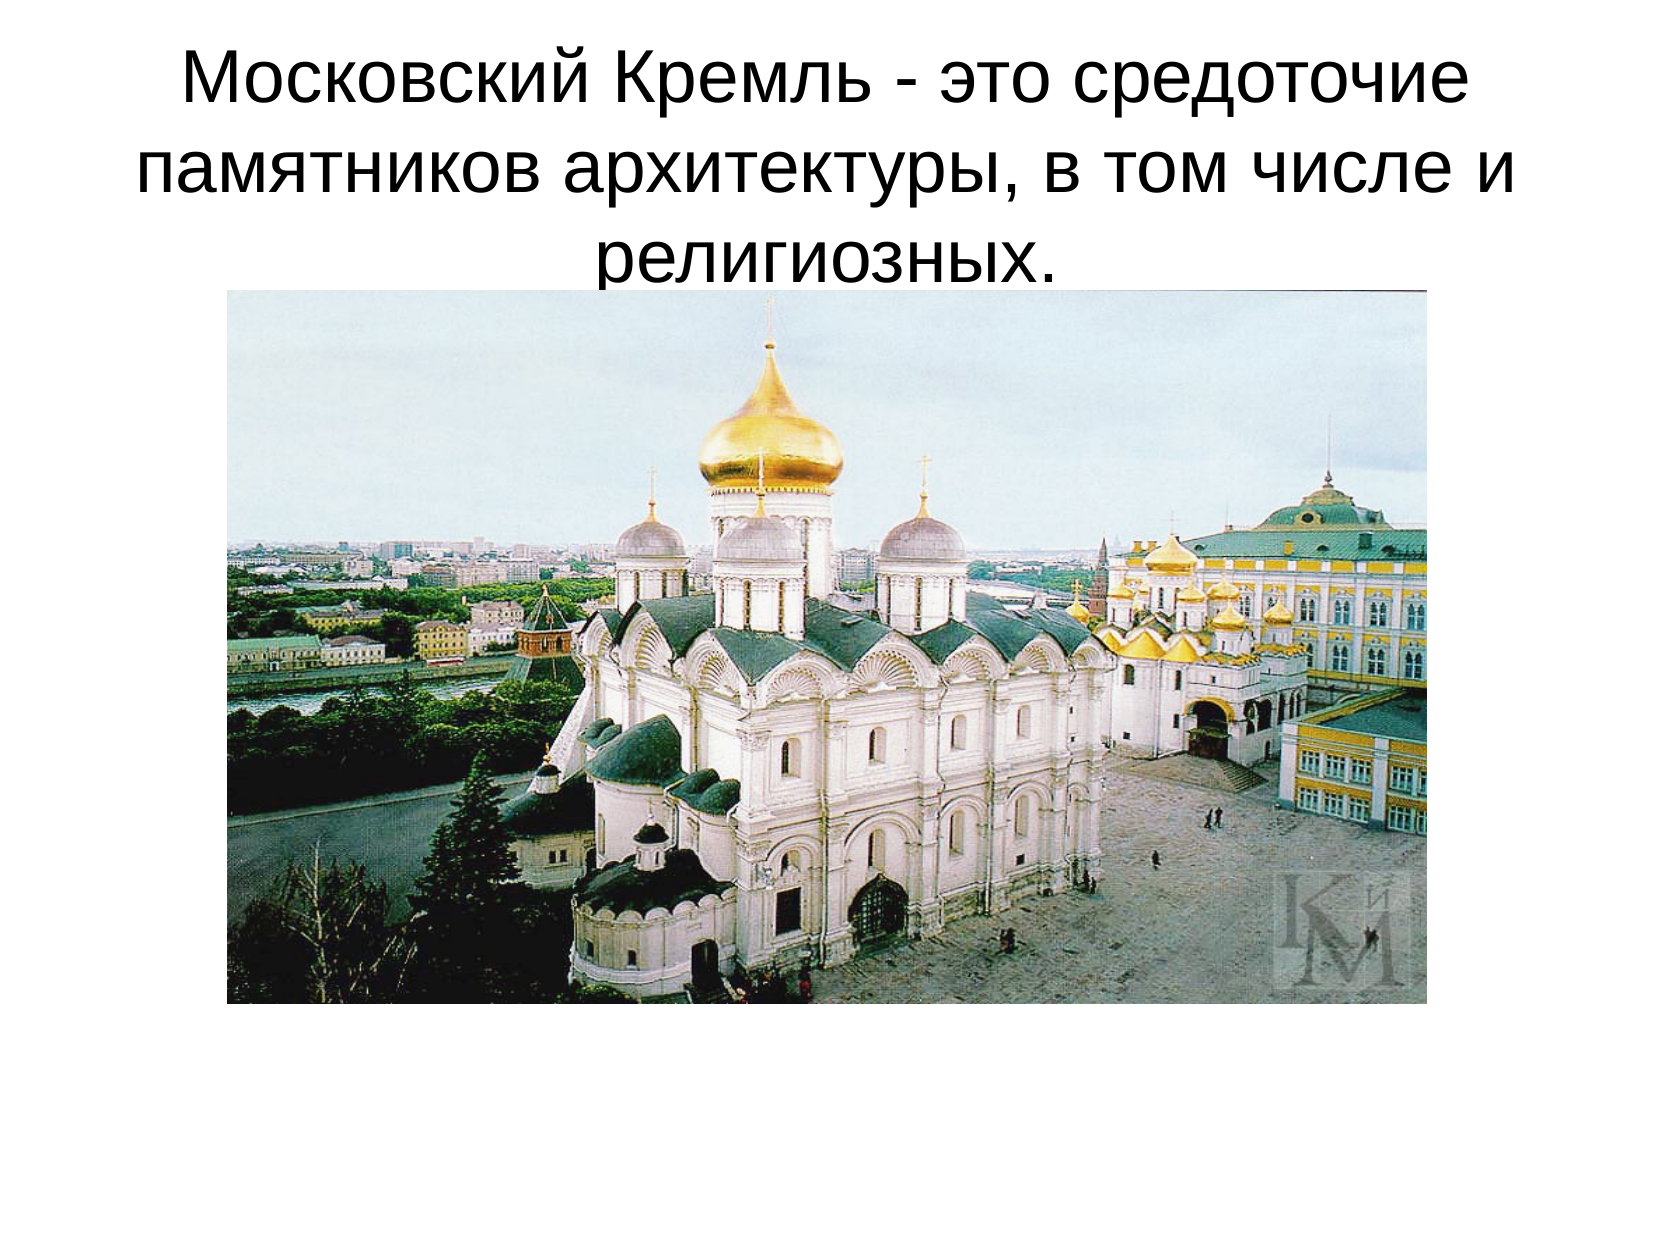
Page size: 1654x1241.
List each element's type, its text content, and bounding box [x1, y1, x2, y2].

picture [227, 290, 1427, 1004]
title Московский Кремль - это средоточие памятников архитектуры, в том числе и религиозных. [82, 26, 1571, 279]
